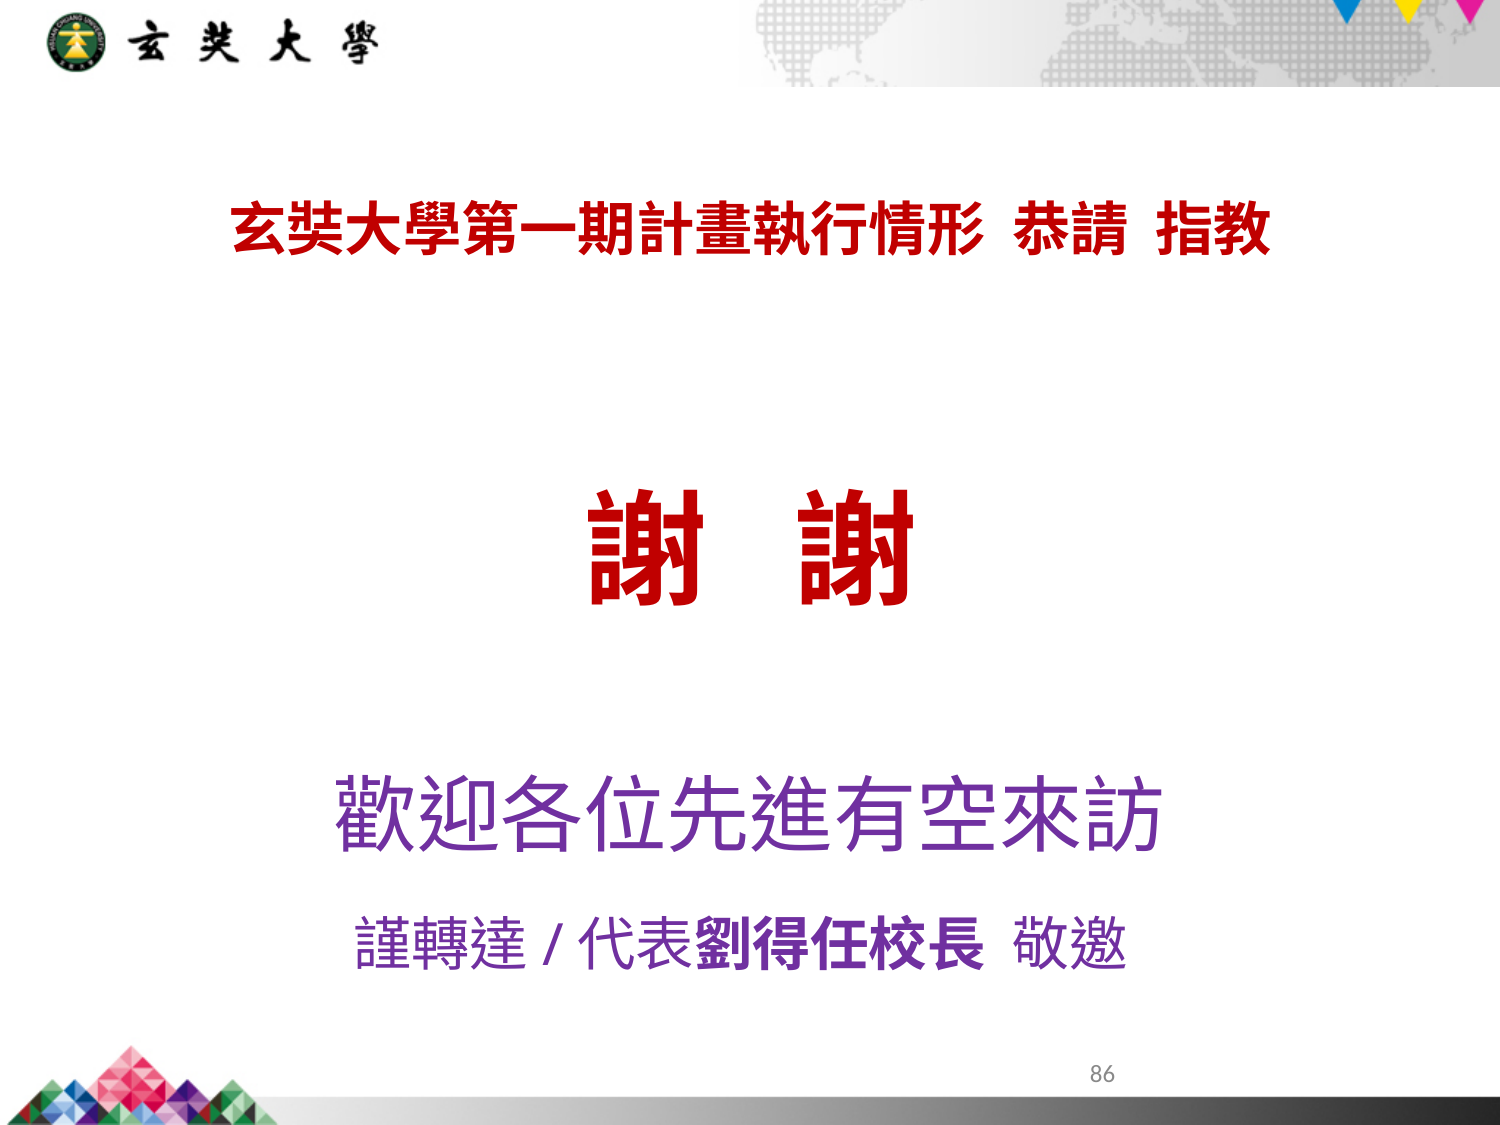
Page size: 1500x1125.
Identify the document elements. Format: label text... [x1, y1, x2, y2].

text_box 86 [1074, 1042, 1426, 1103]
text_box 玄奘大學第一期計畫執行情形 恭請 指教 謝 謝 歡迎各位先進有空來訪 謹轉達/代表劉得任校長 敬邀 [75, 184, 1426, 1038]
